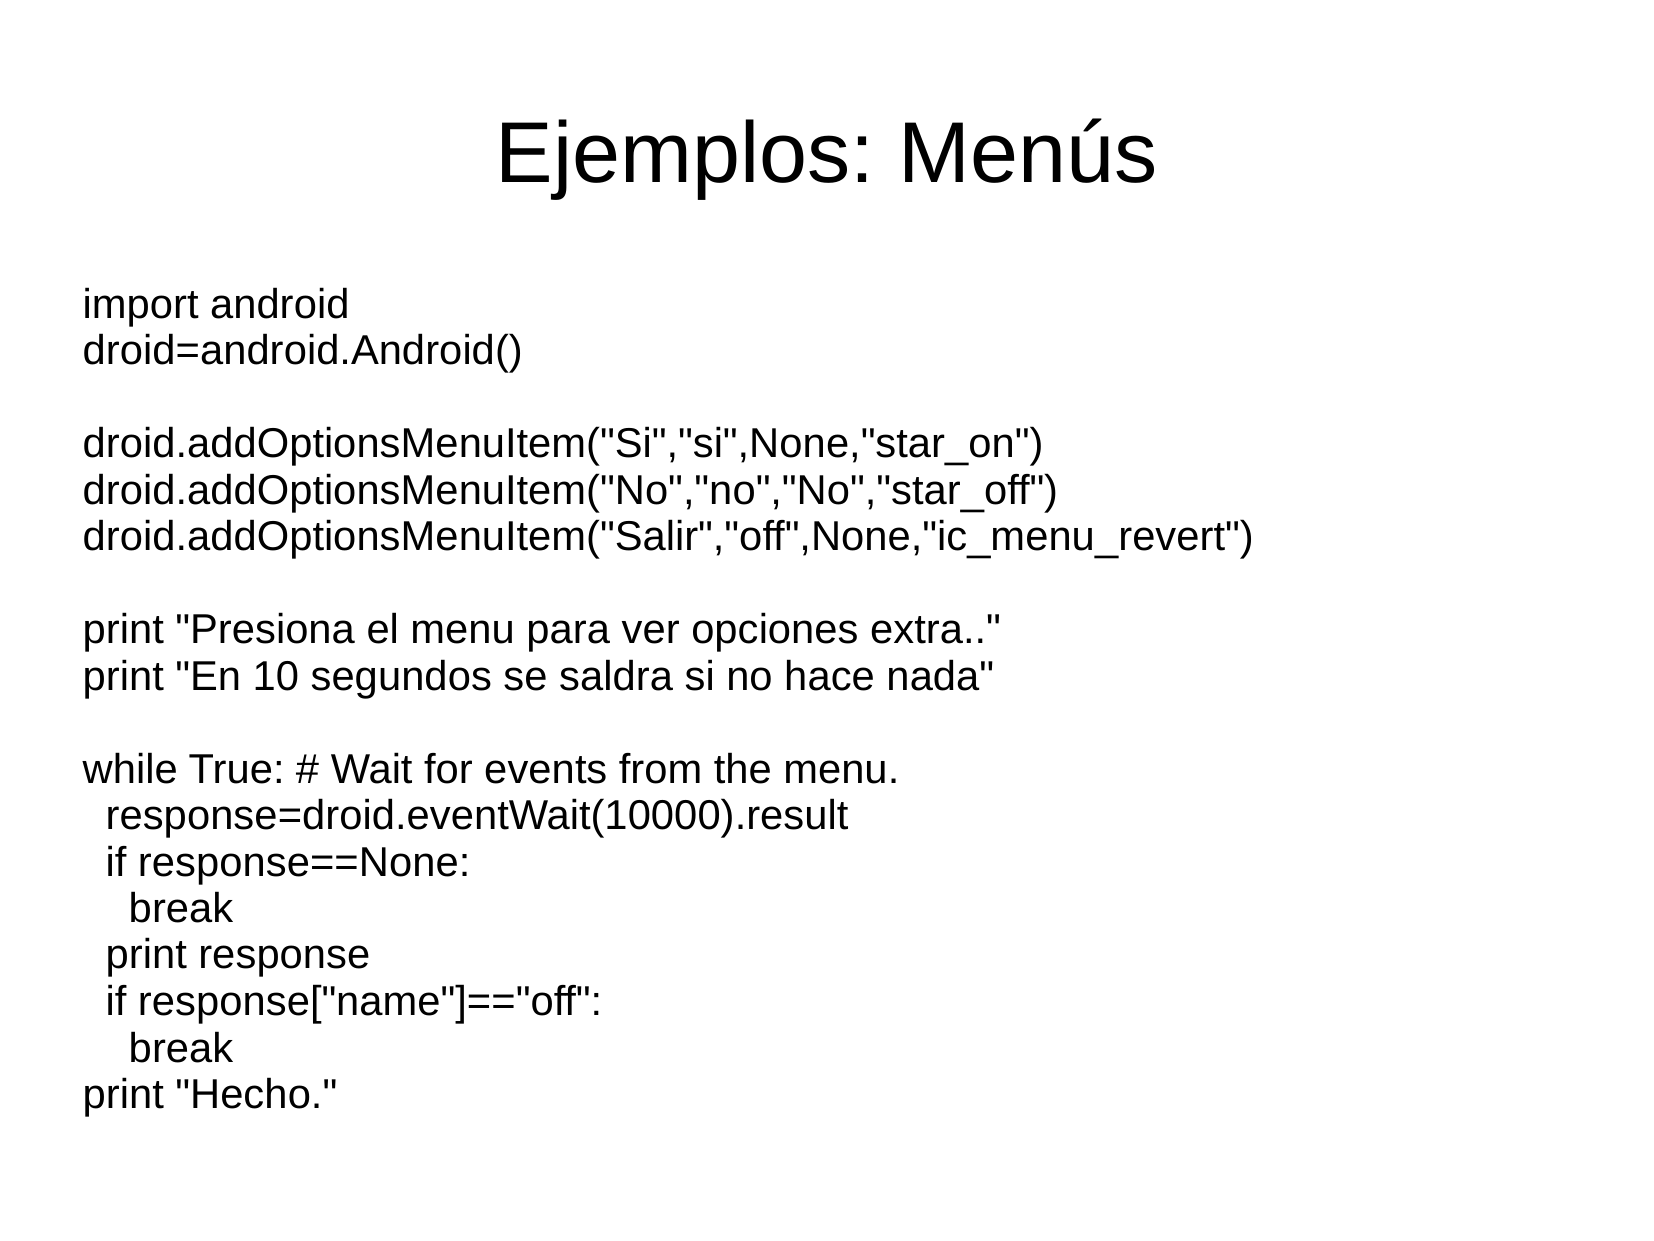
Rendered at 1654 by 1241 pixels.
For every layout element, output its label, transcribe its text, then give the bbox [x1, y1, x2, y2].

subtitle import android droid=android.Android() droid.addOptionsMenuItem("Si","si",None,"star_on") droid.addOptionsMenuItem("No","no","No","star_off") droid.addOptionsMenuItem("Salir","off",None,"ic_menu_revert") print "Presiona el menu para ver opciones extra.." print "En 10 segundos se saldra si no hace nada" while True: # Wait for events from the menu. response=droid.eventWait(10000).result if response==None: break print response if response["name"]=="off": break print "Hecho." [82, 280, 1571, 1118]
title Ejemplos: Menús [82, 49, 1571, 257]
